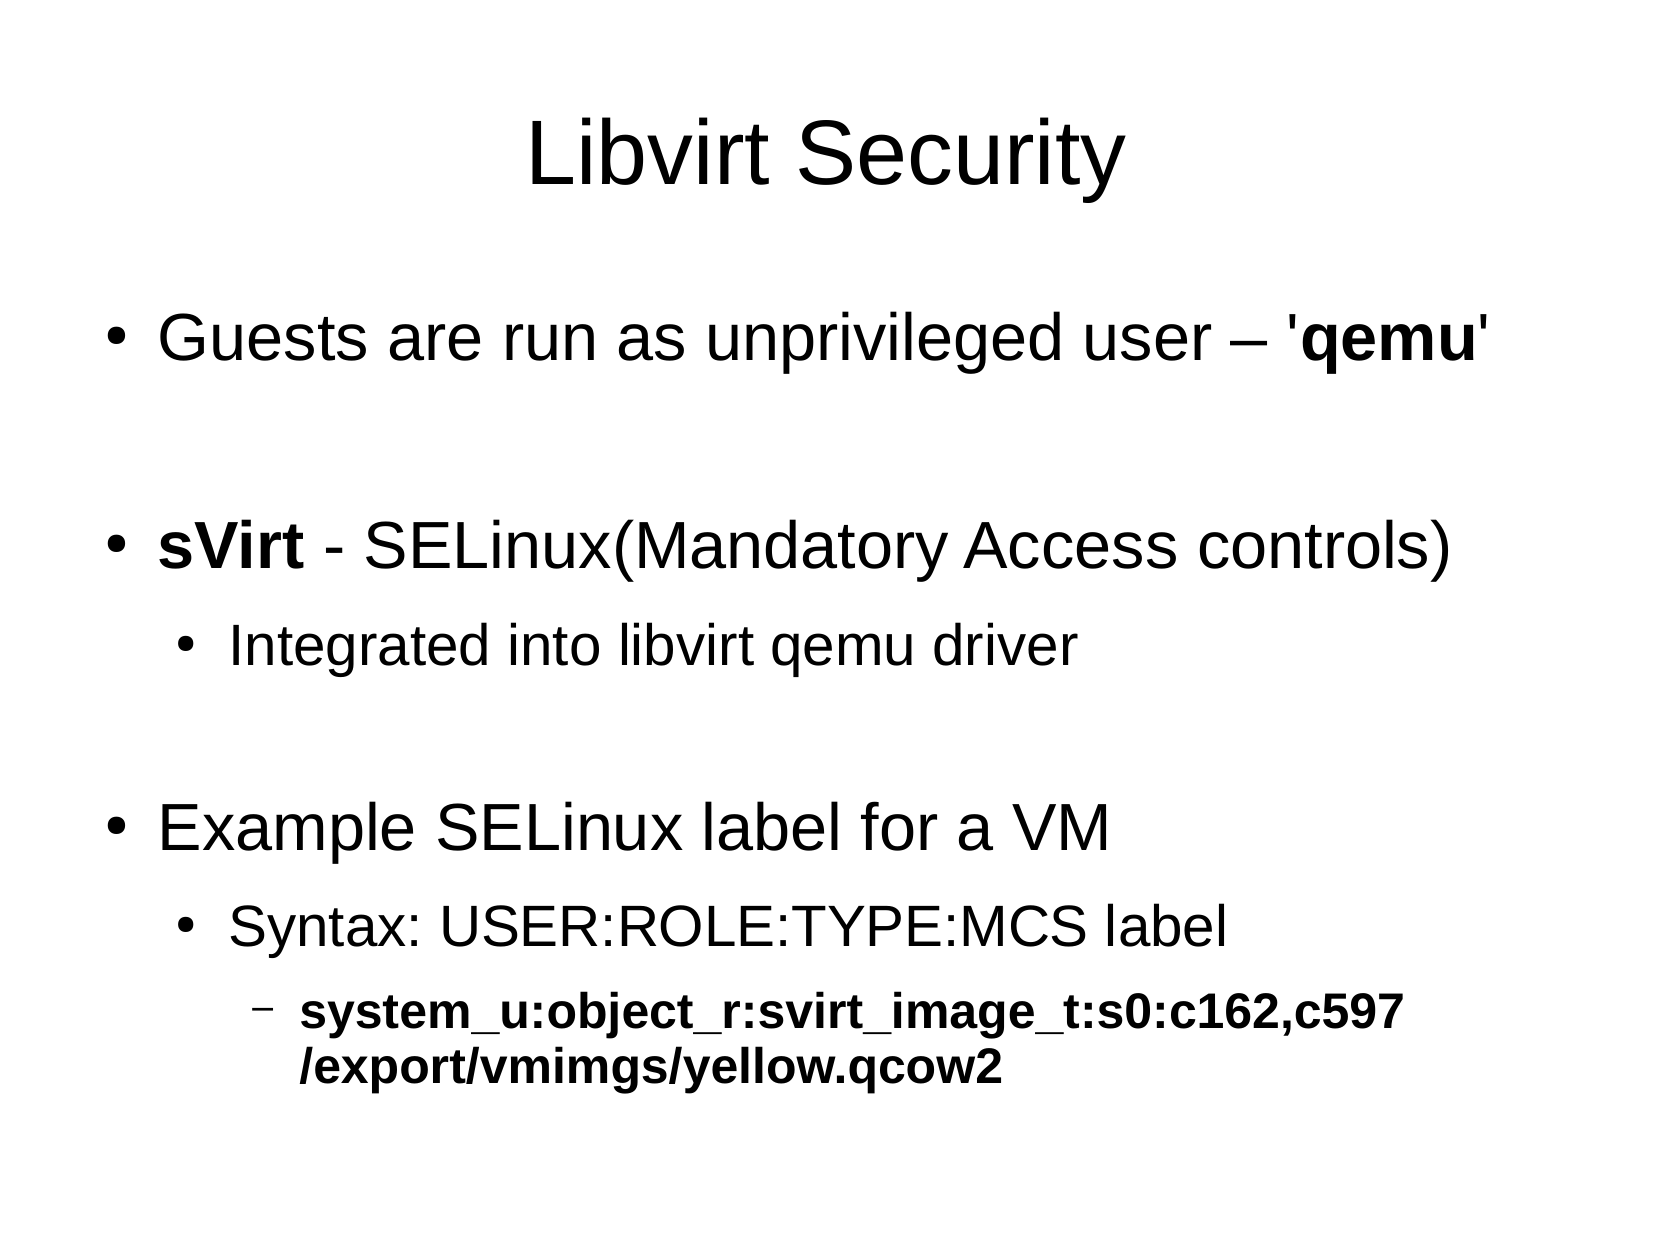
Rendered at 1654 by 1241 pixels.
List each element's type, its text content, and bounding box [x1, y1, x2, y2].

title Libvirt Security [82, 49, 1571, 257]
list Guests are run as unprivileged user – 'qemu' sVirt - SELinux(Mandatory Access controls) Integrated into libvirt qemu driver Example SELinux label for a VM Syntax: USER:ROLE:TYPE:MCS label system_u:object_r:svirt_image_t:s0:c162,c597 /export/vmimgs/yellow.qcow2 [86, 300, 1576, 1178]
